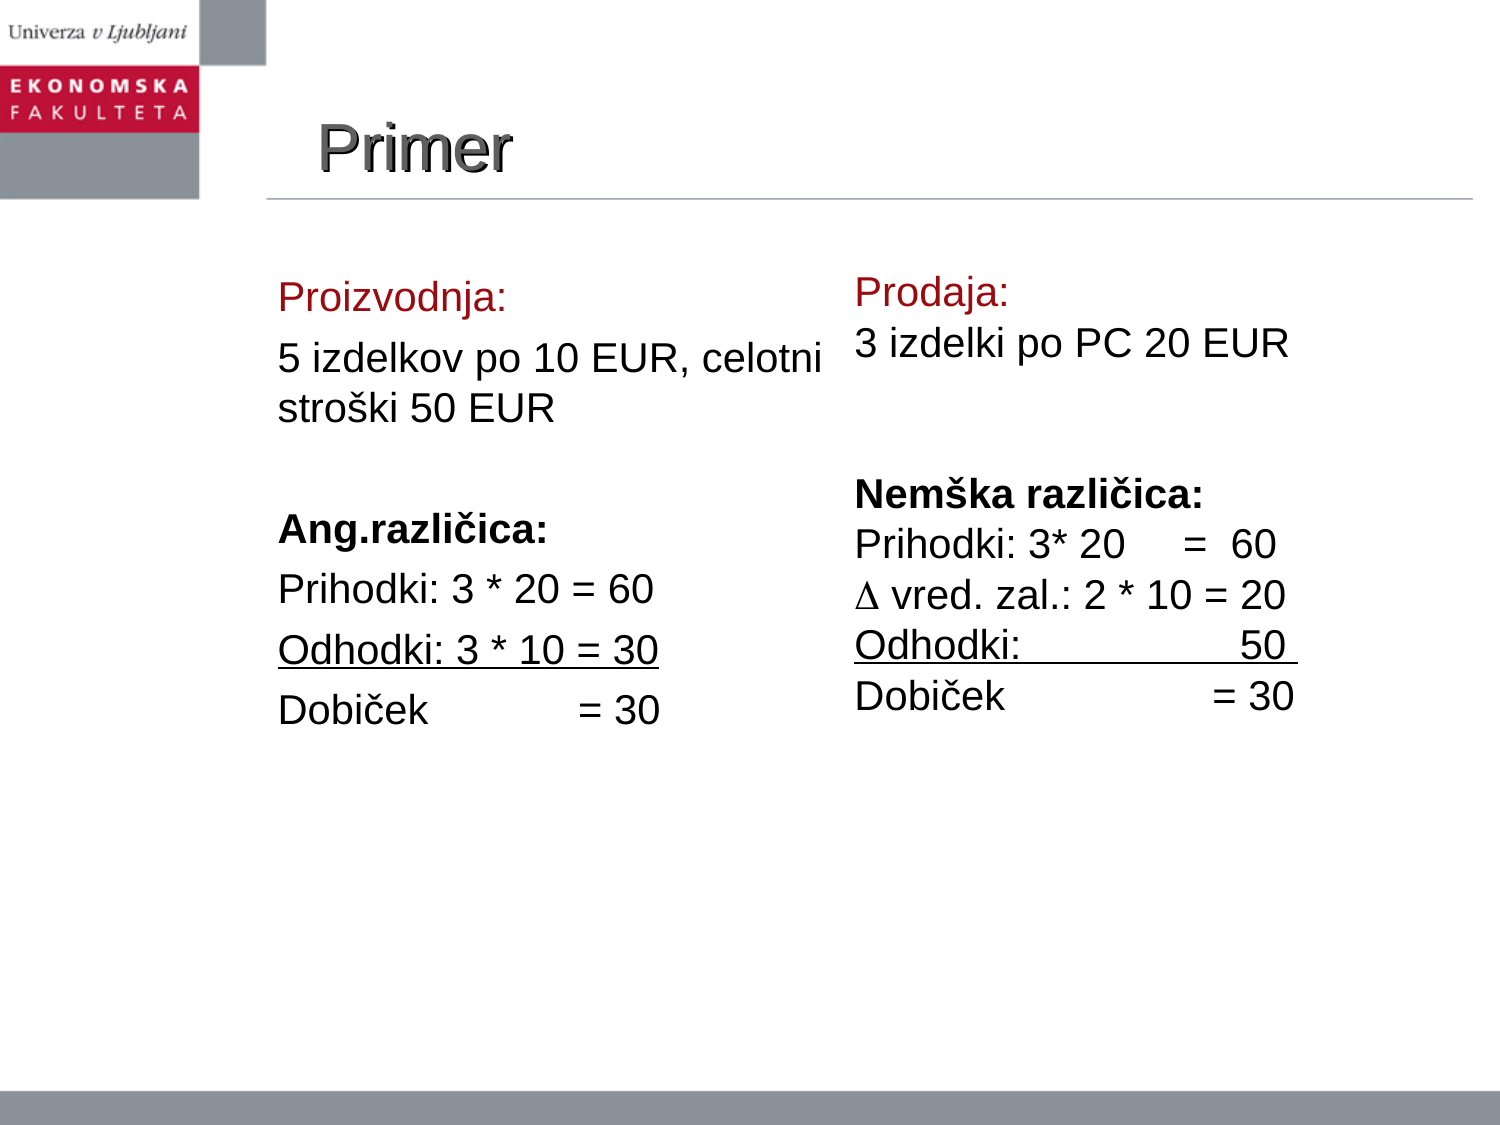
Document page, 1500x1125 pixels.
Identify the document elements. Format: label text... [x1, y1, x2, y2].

title Primer [265, 54, 1479, 233]
picture [0, 0, 1500, 1125]
list Proizvodnja: 5 izdelkov po 10 EUR, celotni stroški 50 EUR Ang.različica: Prihodki: 3 * 20 = 60 Odhodki: 3 * 10 = 30 Dobiček = 30 [262, 262, 858, 1026]
list Prodaja: 3 izdelki po PC 20 EUR Nemška različica: Prihodki: 3* 20 = 60  vred. zal.: 2 * 10 = 20 Odhodki: 50 Dobiček = 30 [839, 267, 1500, 1012]
